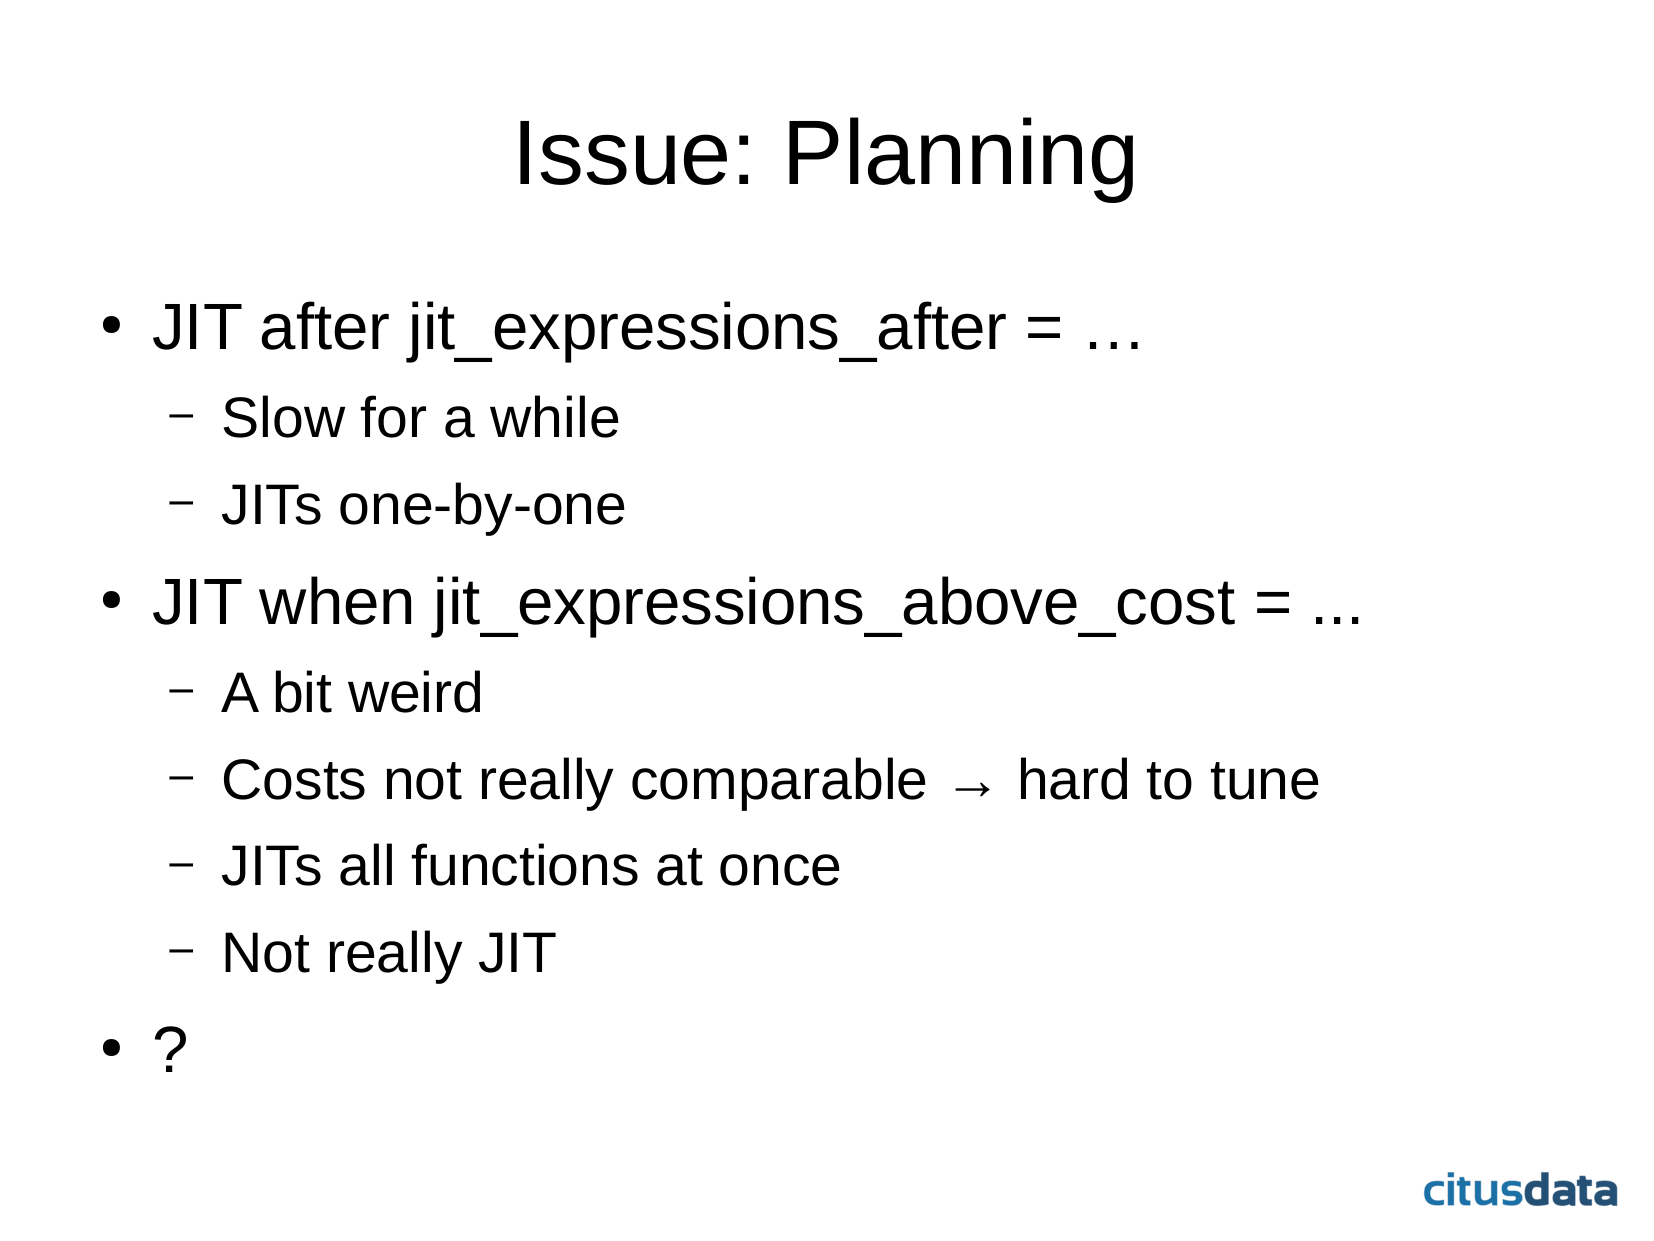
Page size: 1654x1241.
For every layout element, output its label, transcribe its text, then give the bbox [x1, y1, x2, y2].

picture [1420, 1167, 1622, 1209]
title Issue: Planning [82, 49, 1571, 257]
list JIT after jit_expressions_after = … Slow for a while JITs one-by-one JIT when jit_expressions_above_cost = ... A bit weird Costs not really comparable → hard to tune JITs all functions at once Not really JIT ? [82, 290, 1571, 1096]
